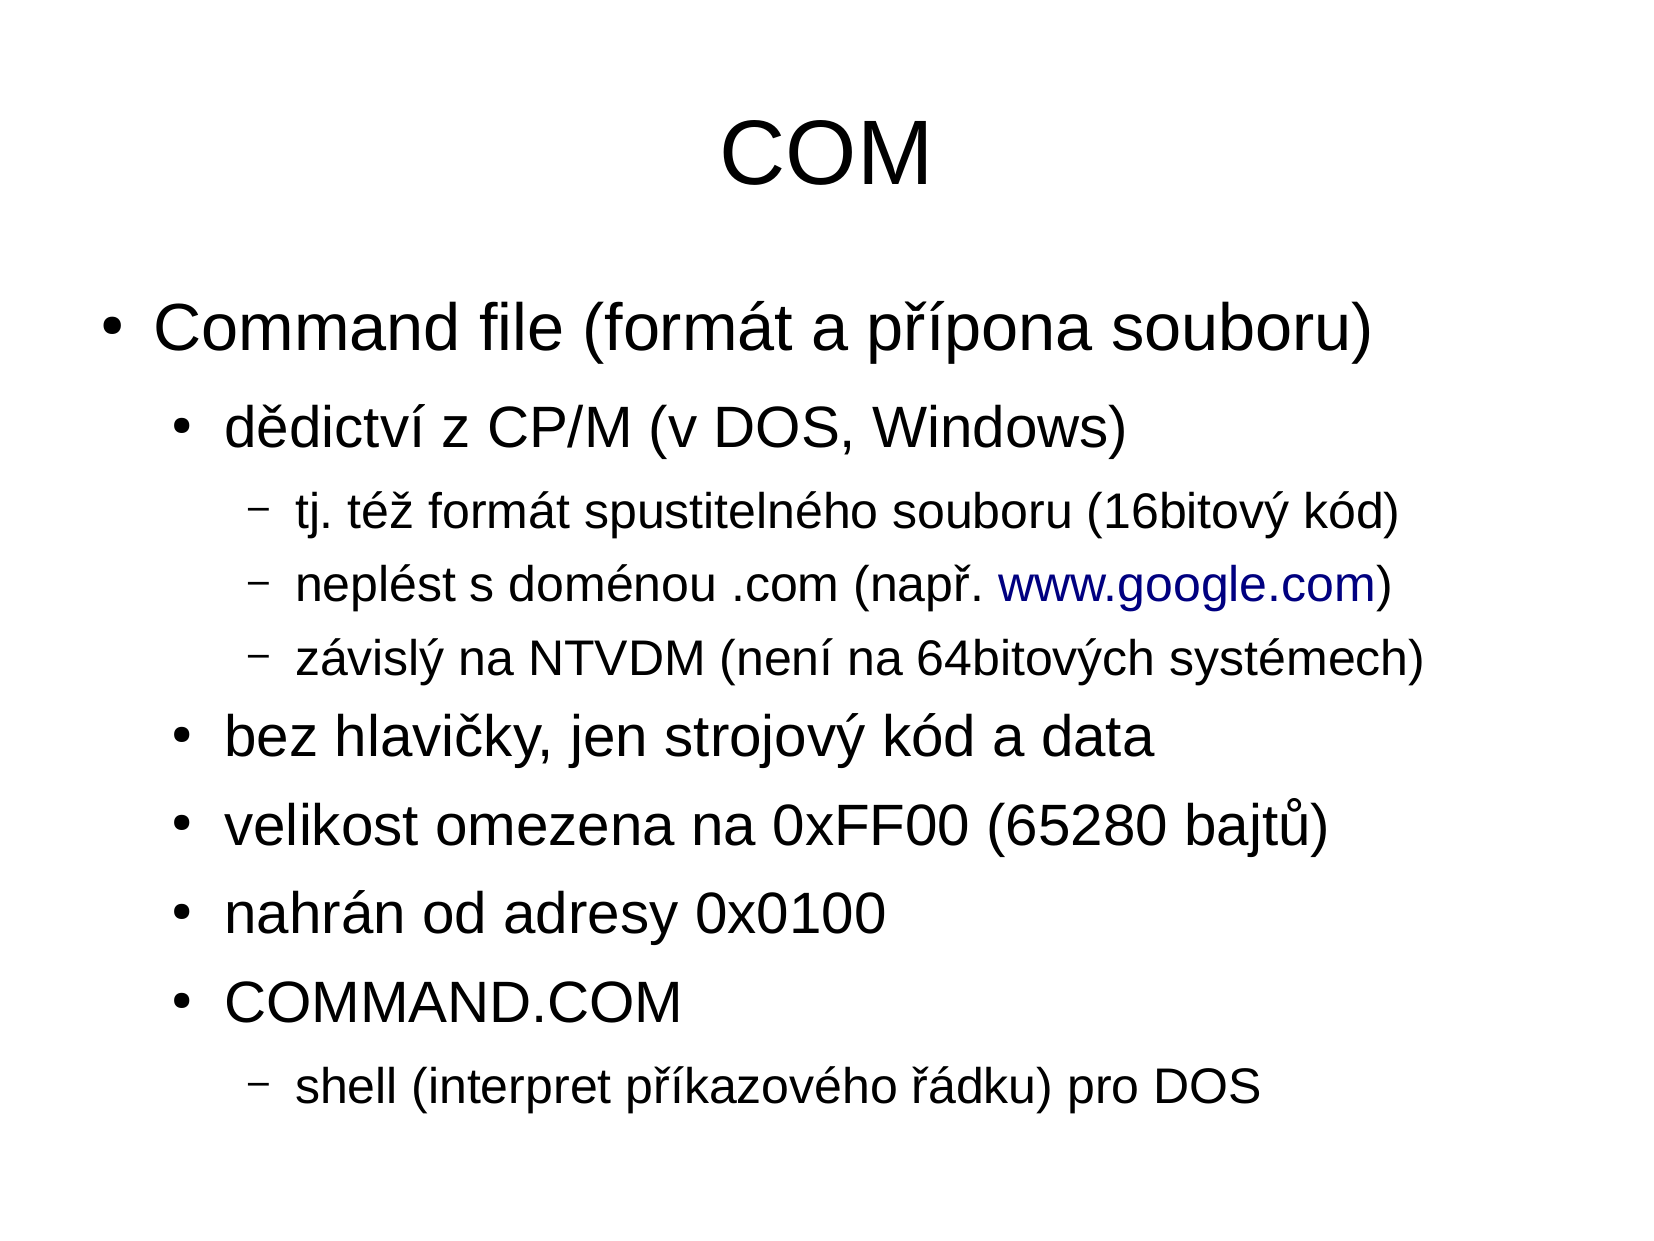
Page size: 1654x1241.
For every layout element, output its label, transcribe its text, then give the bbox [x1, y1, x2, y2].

list Command file (formát a přípona souboru) dědictví z CP/M (v DOS, Windows) tj. též formát spustitelného souboru (16bitový kód) neplést s doménou .com (např. www.google.com) závislý na NTVDM (není na 64bitových systémech) bez hlavičky, jen strojový kód a data velikost omezena na 0xFF00 (65280 bajtů) nahrán od adresy 0x0100 COMMAND.COM shell (interpret příkazového řádku) pro DOS [82, 290, 1571, 1113]
title COM [82, 56, 1571, 250]
